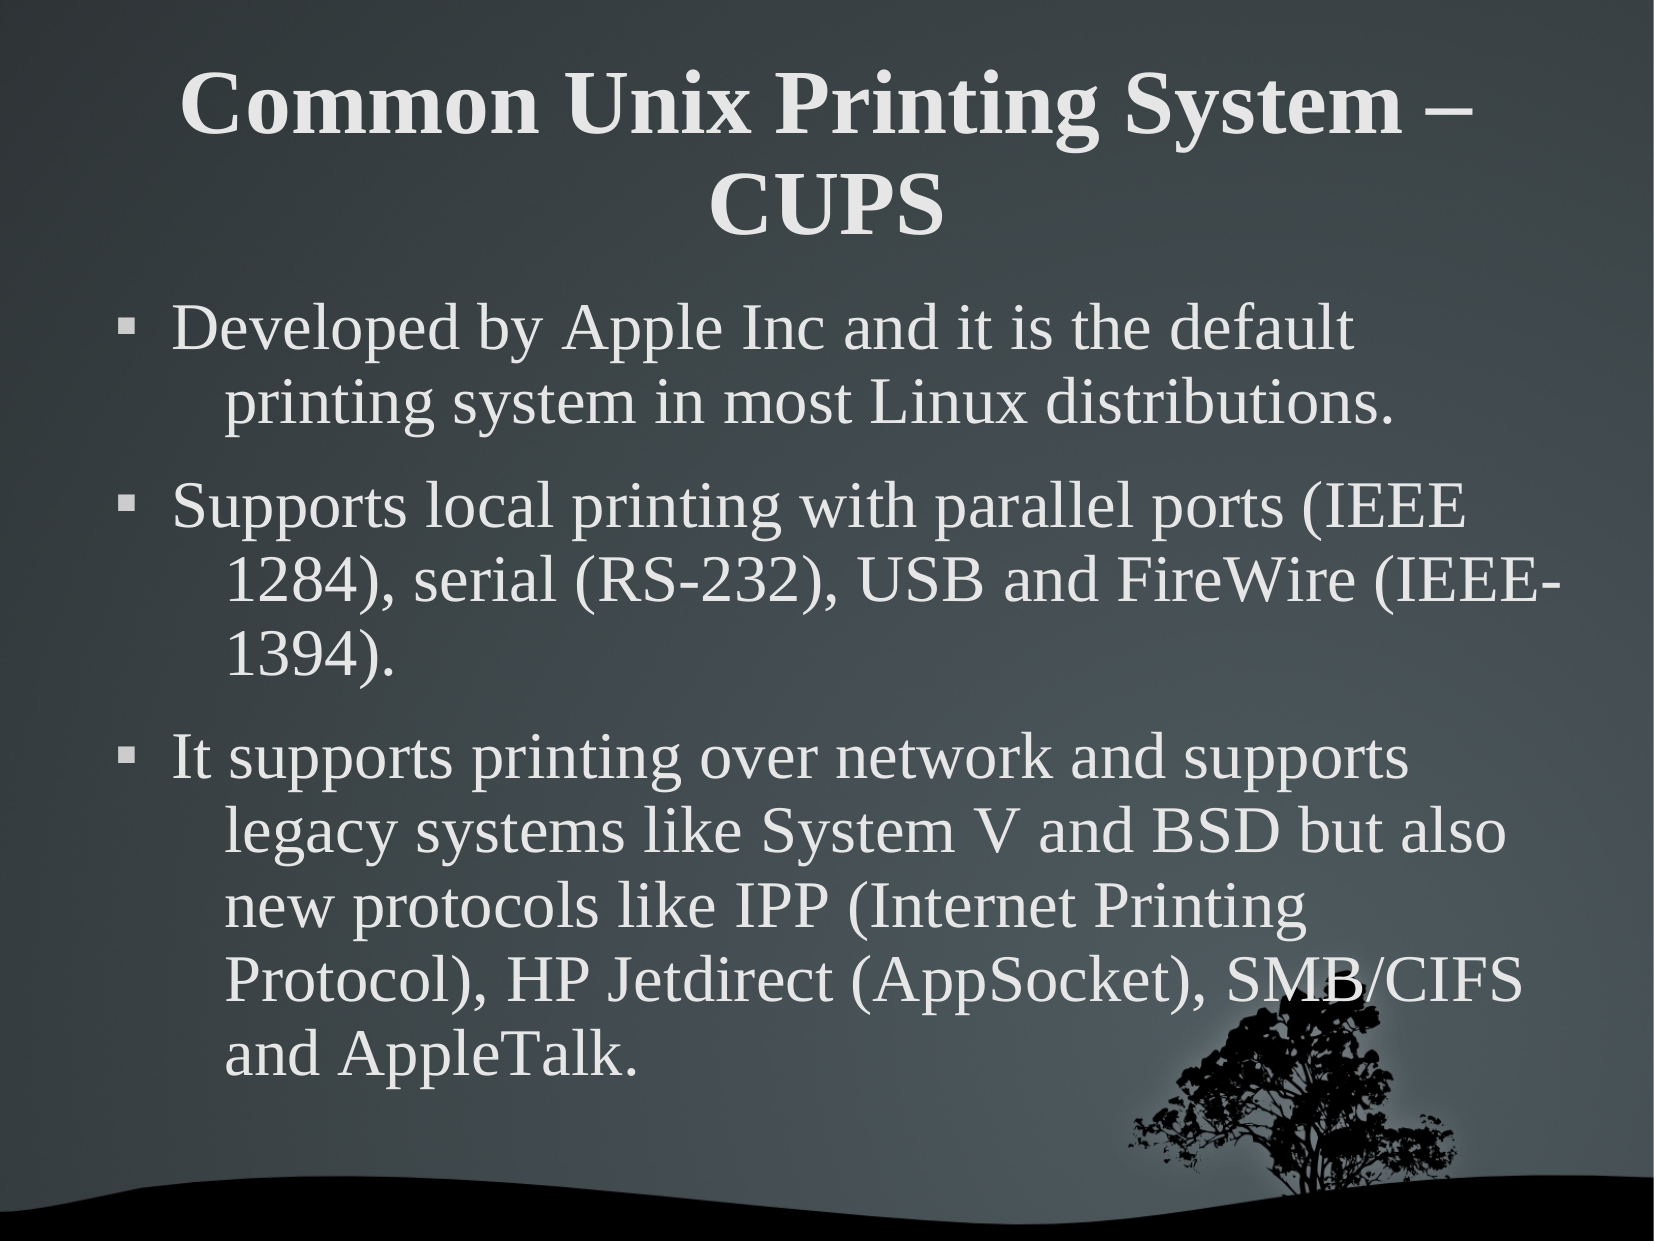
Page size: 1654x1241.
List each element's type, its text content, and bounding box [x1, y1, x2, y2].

list Developed by Apple Inc and it is the default printing system in most Linux distributions. Supports local printing with parallel ports (IEEE 1284), serial (RS-232), USB and FireWire (IEEE-1394). It supports printing over network and supports legacy systems like System V and BSD but also new protocols like IPP (Internet Printing Protocol), HP Jetdirect (AppSocket), SMB/CIFS and AppleTalk. [82, 290, 1571, 1109]
picture [0, 0, 1654, 1241]
title Common Unix Printing System – CUPS [82, 33, 1571, 273]
